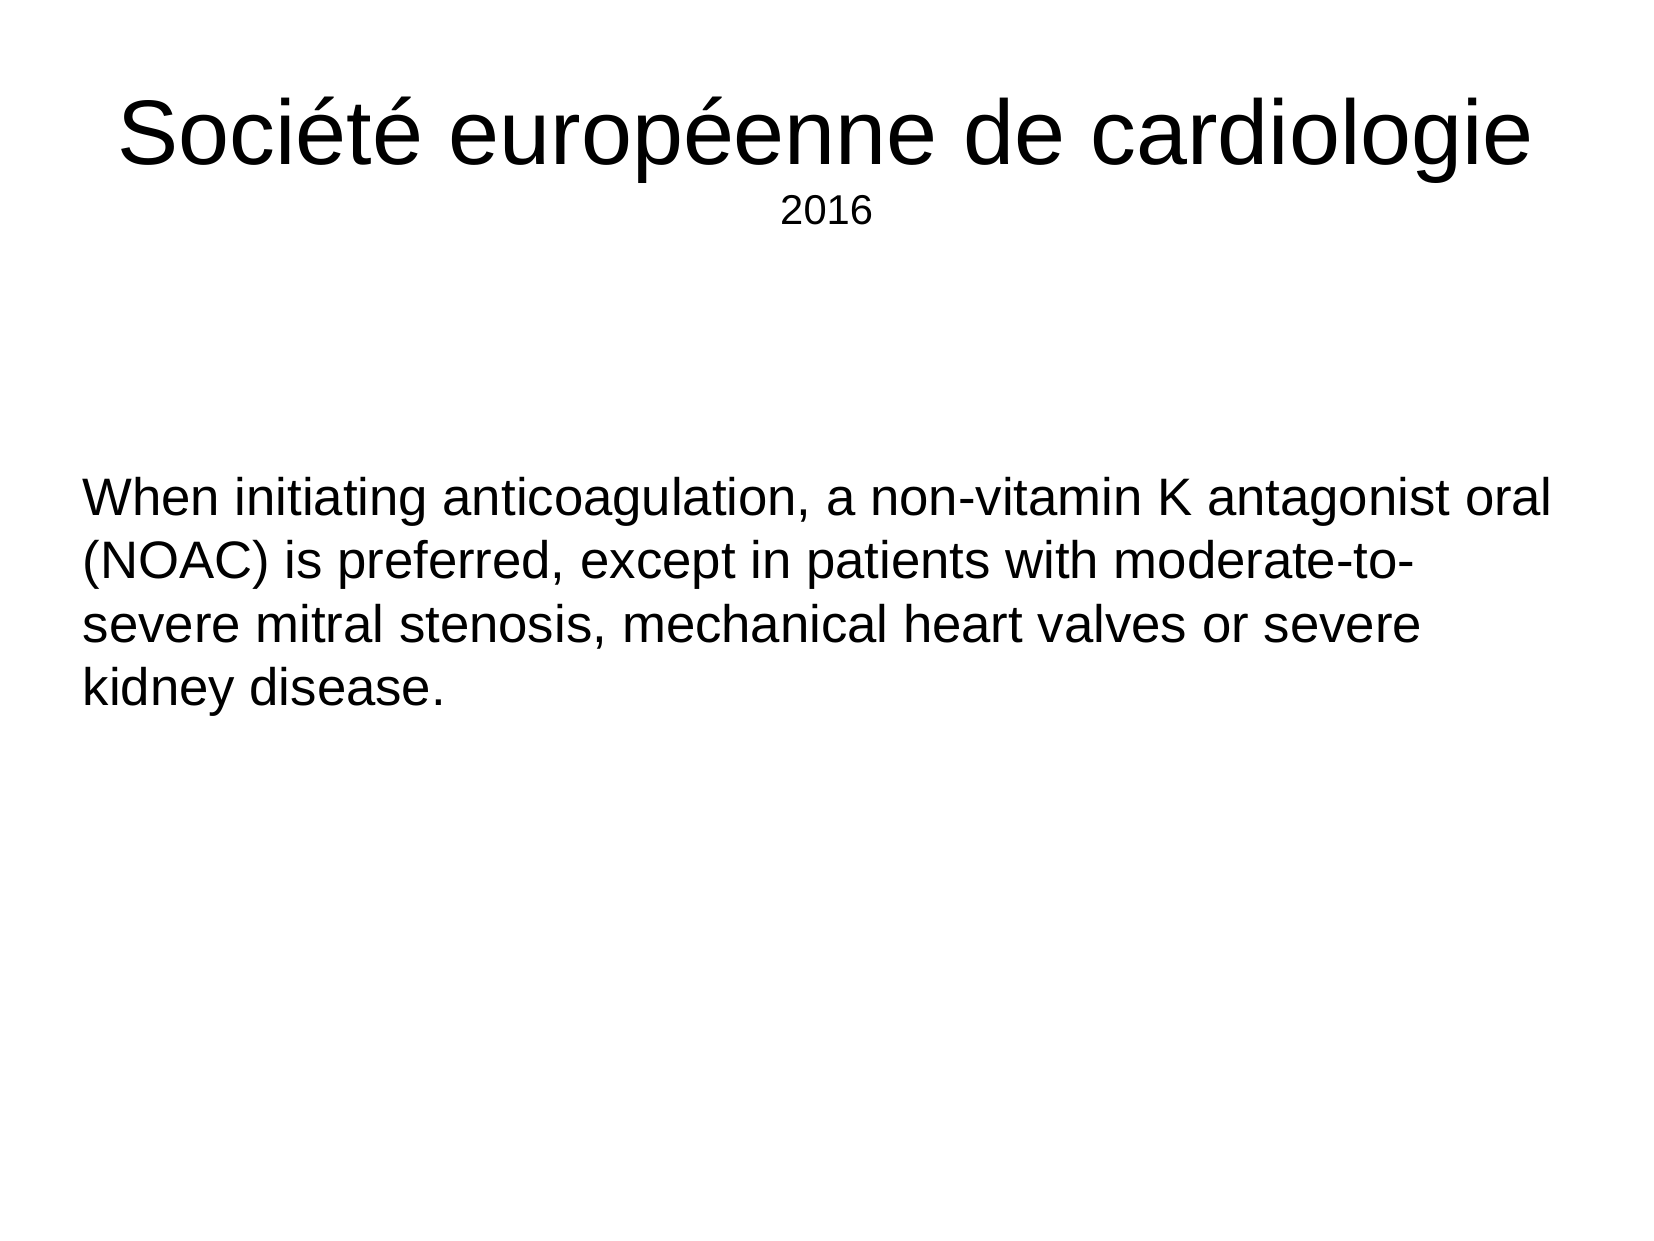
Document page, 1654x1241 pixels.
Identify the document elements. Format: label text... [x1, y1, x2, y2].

title Société européenne de cardiologie 2016 [82, 49, 1571, 257]
list When initiating anticoagulation, a non-vitamin K antagonist oral (NOAC) is preferred, except in patients with moderate-to-severe mitral stenosis, mechanical heart valves or severe kidney disease. [82, 290, 1571, 718]
